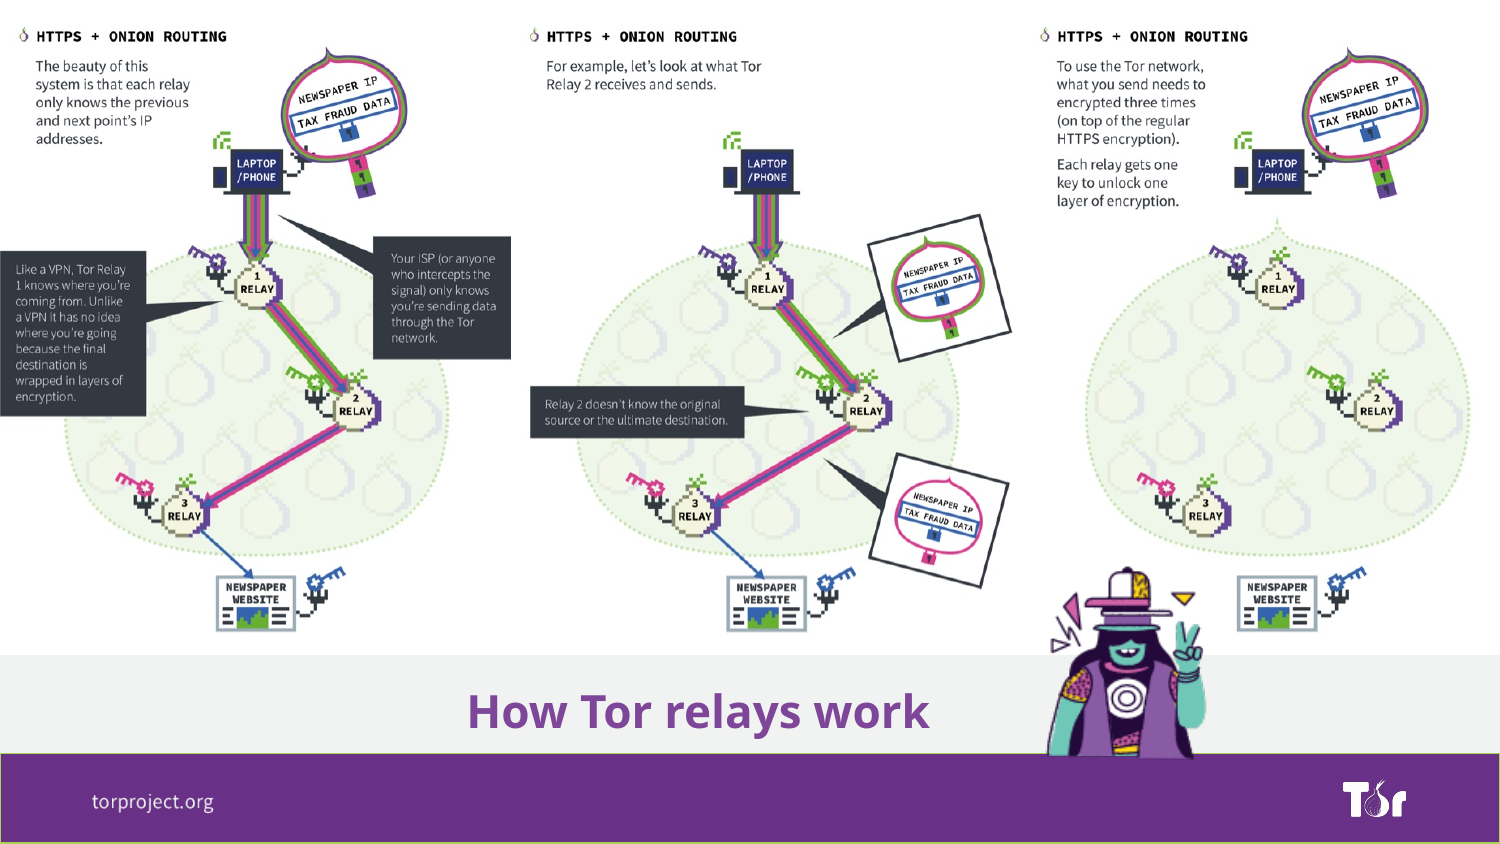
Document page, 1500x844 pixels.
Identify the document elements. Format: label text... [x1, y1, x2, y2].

picture [1343, 778, 1406, 817]
picture [0, 0, 1500, 781]
picture [75, 780, 604, 821]
text_box How Tor relays work [451, 639, 977, 781]
